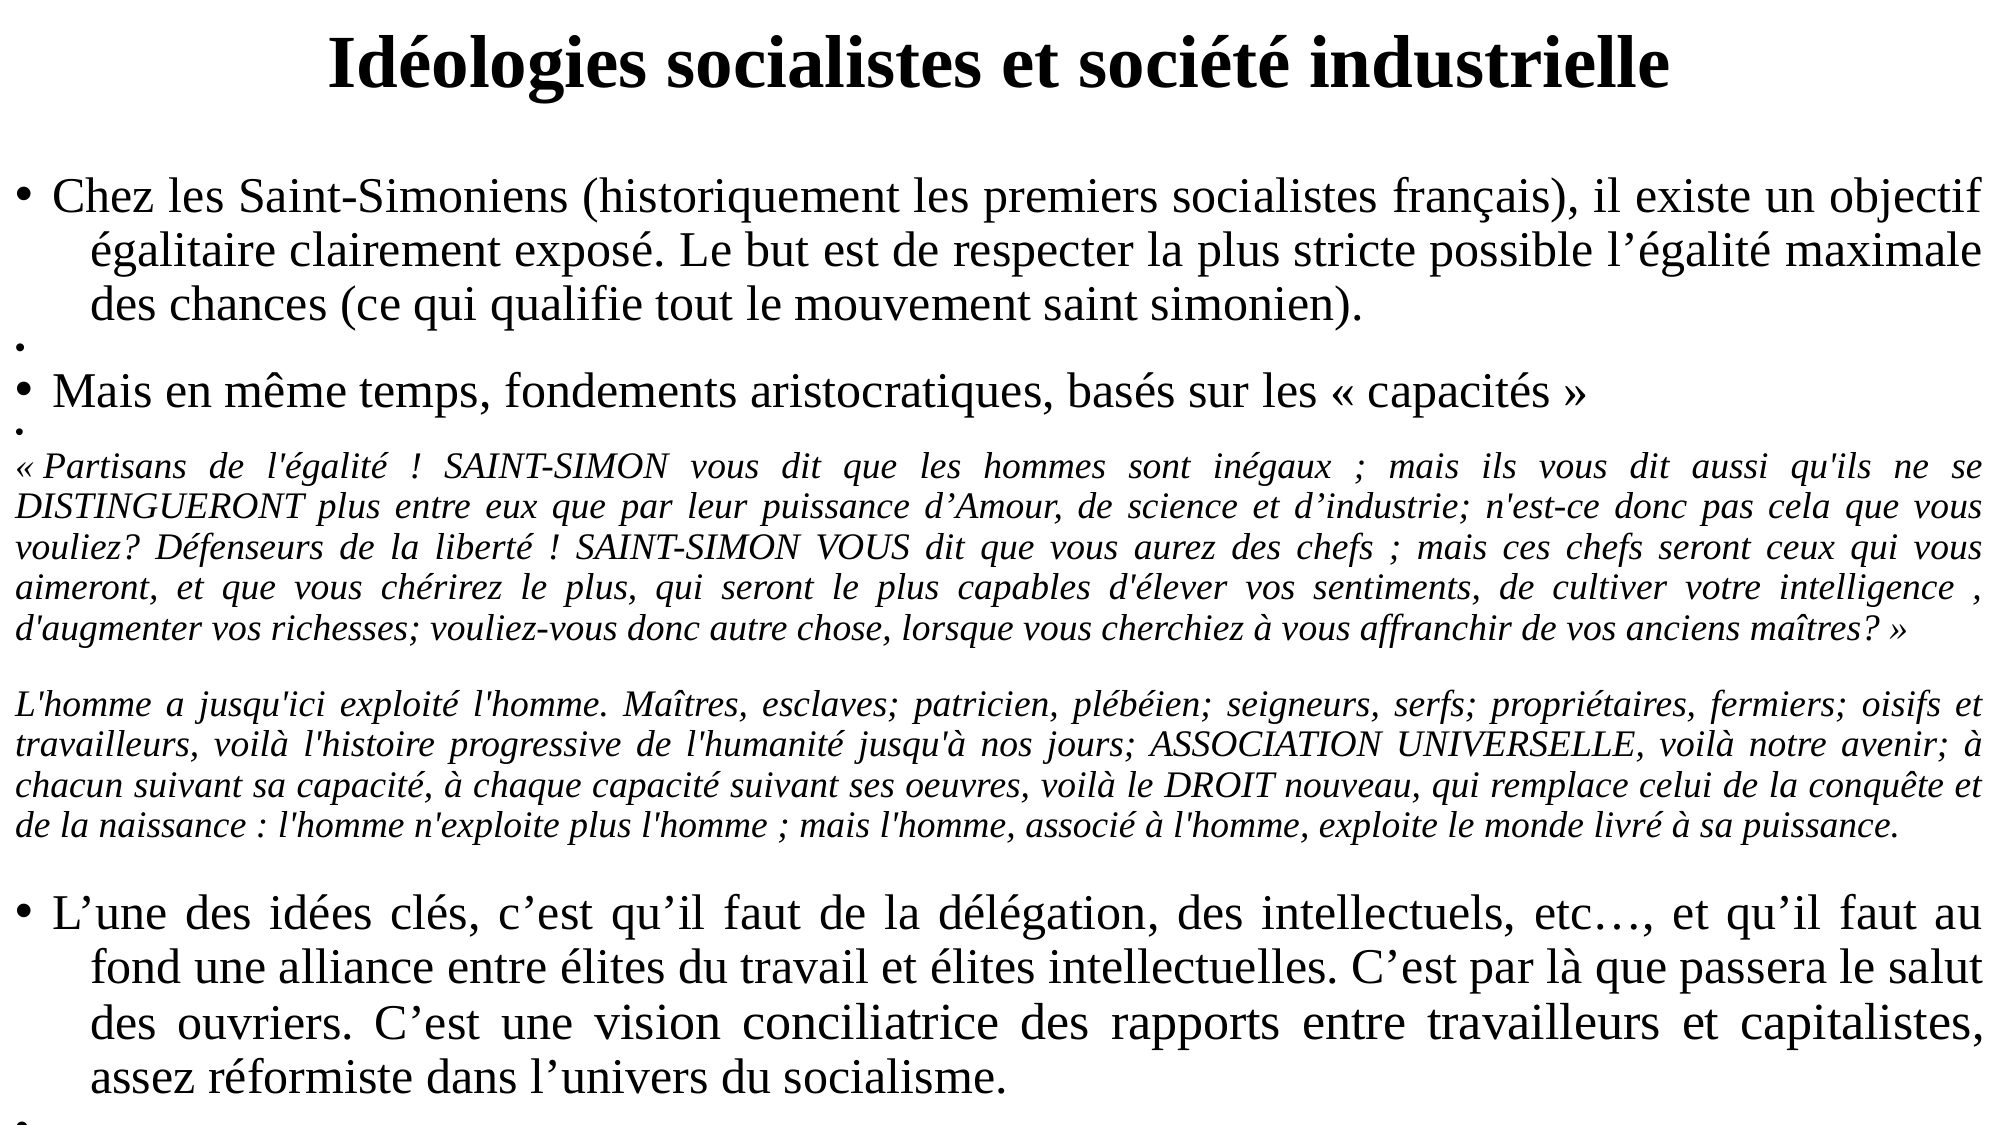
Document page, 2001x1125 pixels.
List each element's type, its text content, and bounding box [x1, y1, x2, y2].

title Idéologies socialistes et société industrielle [249, 0, 1750, 126]
list Chez les Saint-Simoniens (historiquement les premiers socialistes français), il existe un objectif égalitaire clairement exposé. Le but est de respecter la plus stricte possible l’égalité maximale des chances (ce qui qualifie tout le mouvement saint simonien). Mais en même temps, fondements aristocratiques, basés sur les « capacités » « Partisans de l'égalité ! SAINT-SIMON vous dit que les hommes sont inégaux ; mais ils vous dit aussi qu'ils ne se DISTINGUERONT plus entre eux que par leur puissance d’Amour, de science et d’industrie; n'est-ce donc pas cela que vous vouliez? Défenseurs de la liberté ! SAINT-SIMON VOUS dit que vous aurez des chefs ; mais ces chefs seront ceux qui vous aimeront, et que vous chérirez le plus, qui seront le plus capables d'élever vos sentiments, de cultiver votre intelligence , d'augmenter vos richesses; vouliez-vous donc autre chose, lorsque vous cherchiez à vous affranchir de vos anciens maîtres? » L'homme a jusqu'ici exploité l'homme. Maîtres, esclaves; patricien, plébéien; seigneurs, serfs; propriétaires, fermiers; oisifs et travailleurs, voilà l'histoire progressive de l'humanité jusqu'à nos jours; ASSOCIATION UNIVERSELLE, voilà notre avenir; à chacun suivant sa capacité, à chaque capacité suivant ses oeuvres, voilà le DROIT nouveau, qui remplace celui de la conquête et de la naissance : l'homme n'exploite plus l'homme ; mais l'homme, associé à l'homme, exploite le monde livré à sa puissance. L’une des idées clés, c’est qu’il faut de la délégation, des intellectuels, etc…, et qu’il faut au fond une alliance entre élites du travail et élites intellectuelles. C’est par là que passera le salut des ouvriers. C’est une vision conciliatrice des rapports entre travailleurs et capitalistes, assez réformiste dans l’univers du socialisme. [0, 161, 2000, 1125]
